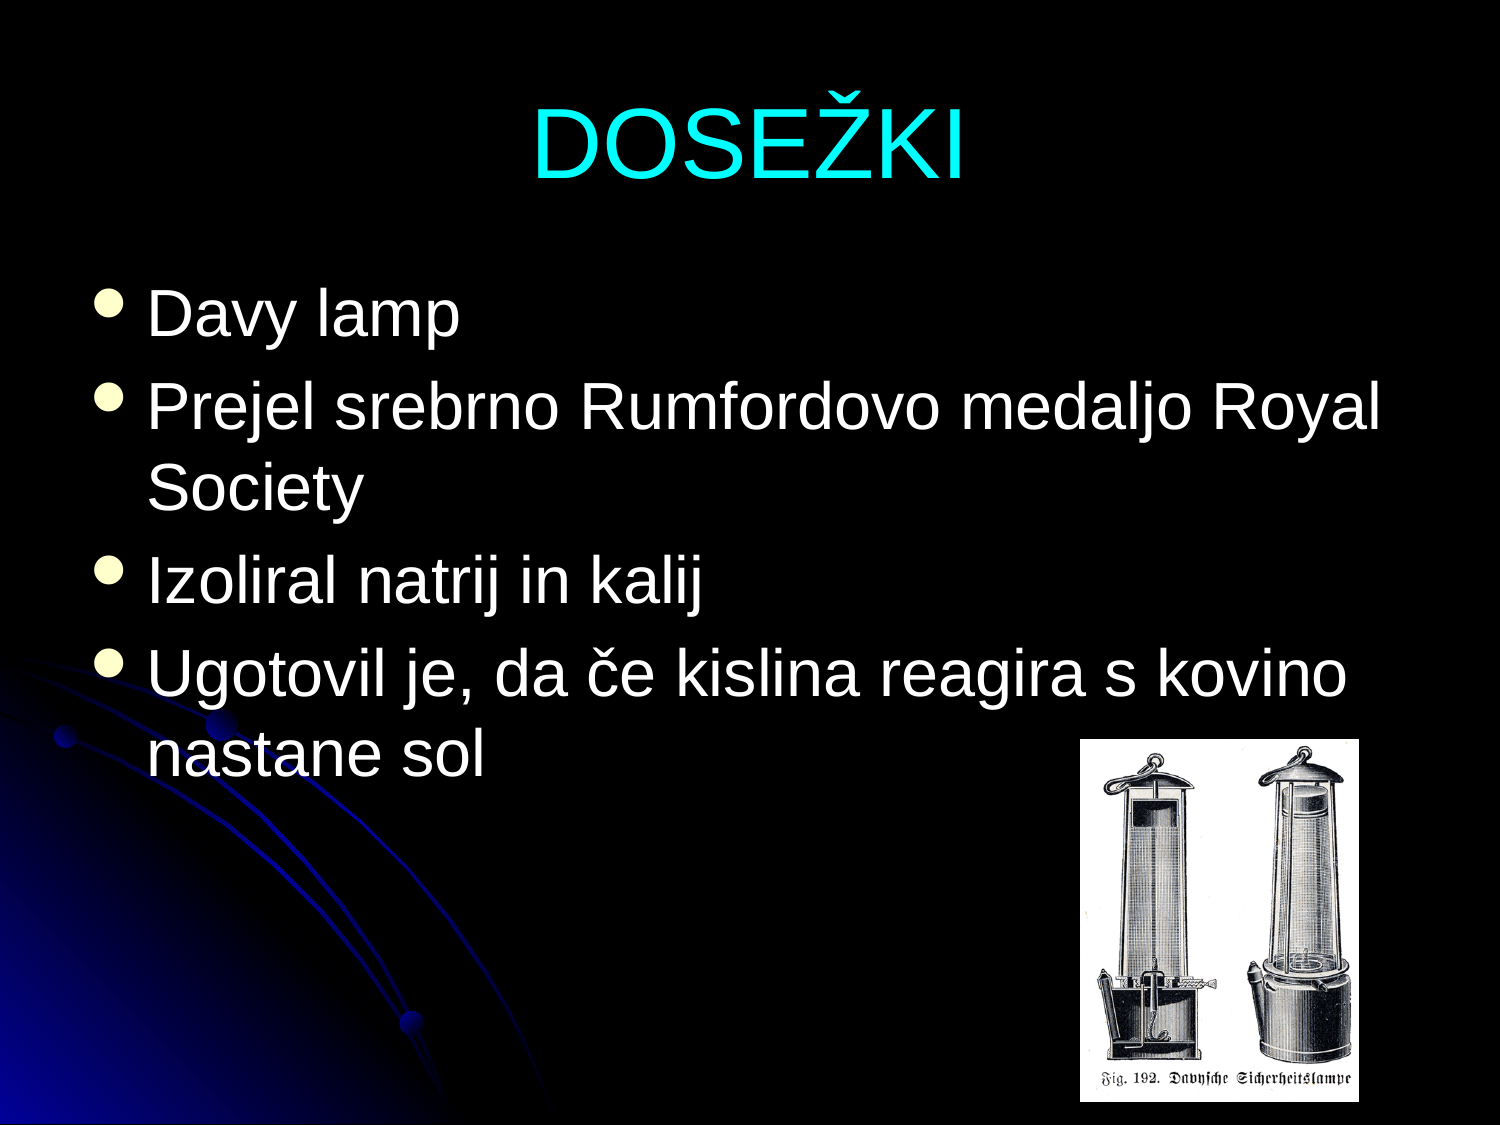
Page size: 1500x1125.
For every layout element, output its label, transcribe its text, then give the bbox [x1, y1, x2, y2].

picture [1080, 739, 1359, 1102]
title DOSEŽKI [75, 45, 1425, 233]
list Davy lamp Prejel srebrno Rumfordovo medaljo Royal Society Izoliral natrij in kalij Ugotovil je, da če kislina reagira s kovino nastane sol [75, 262, 1425, 1006]
